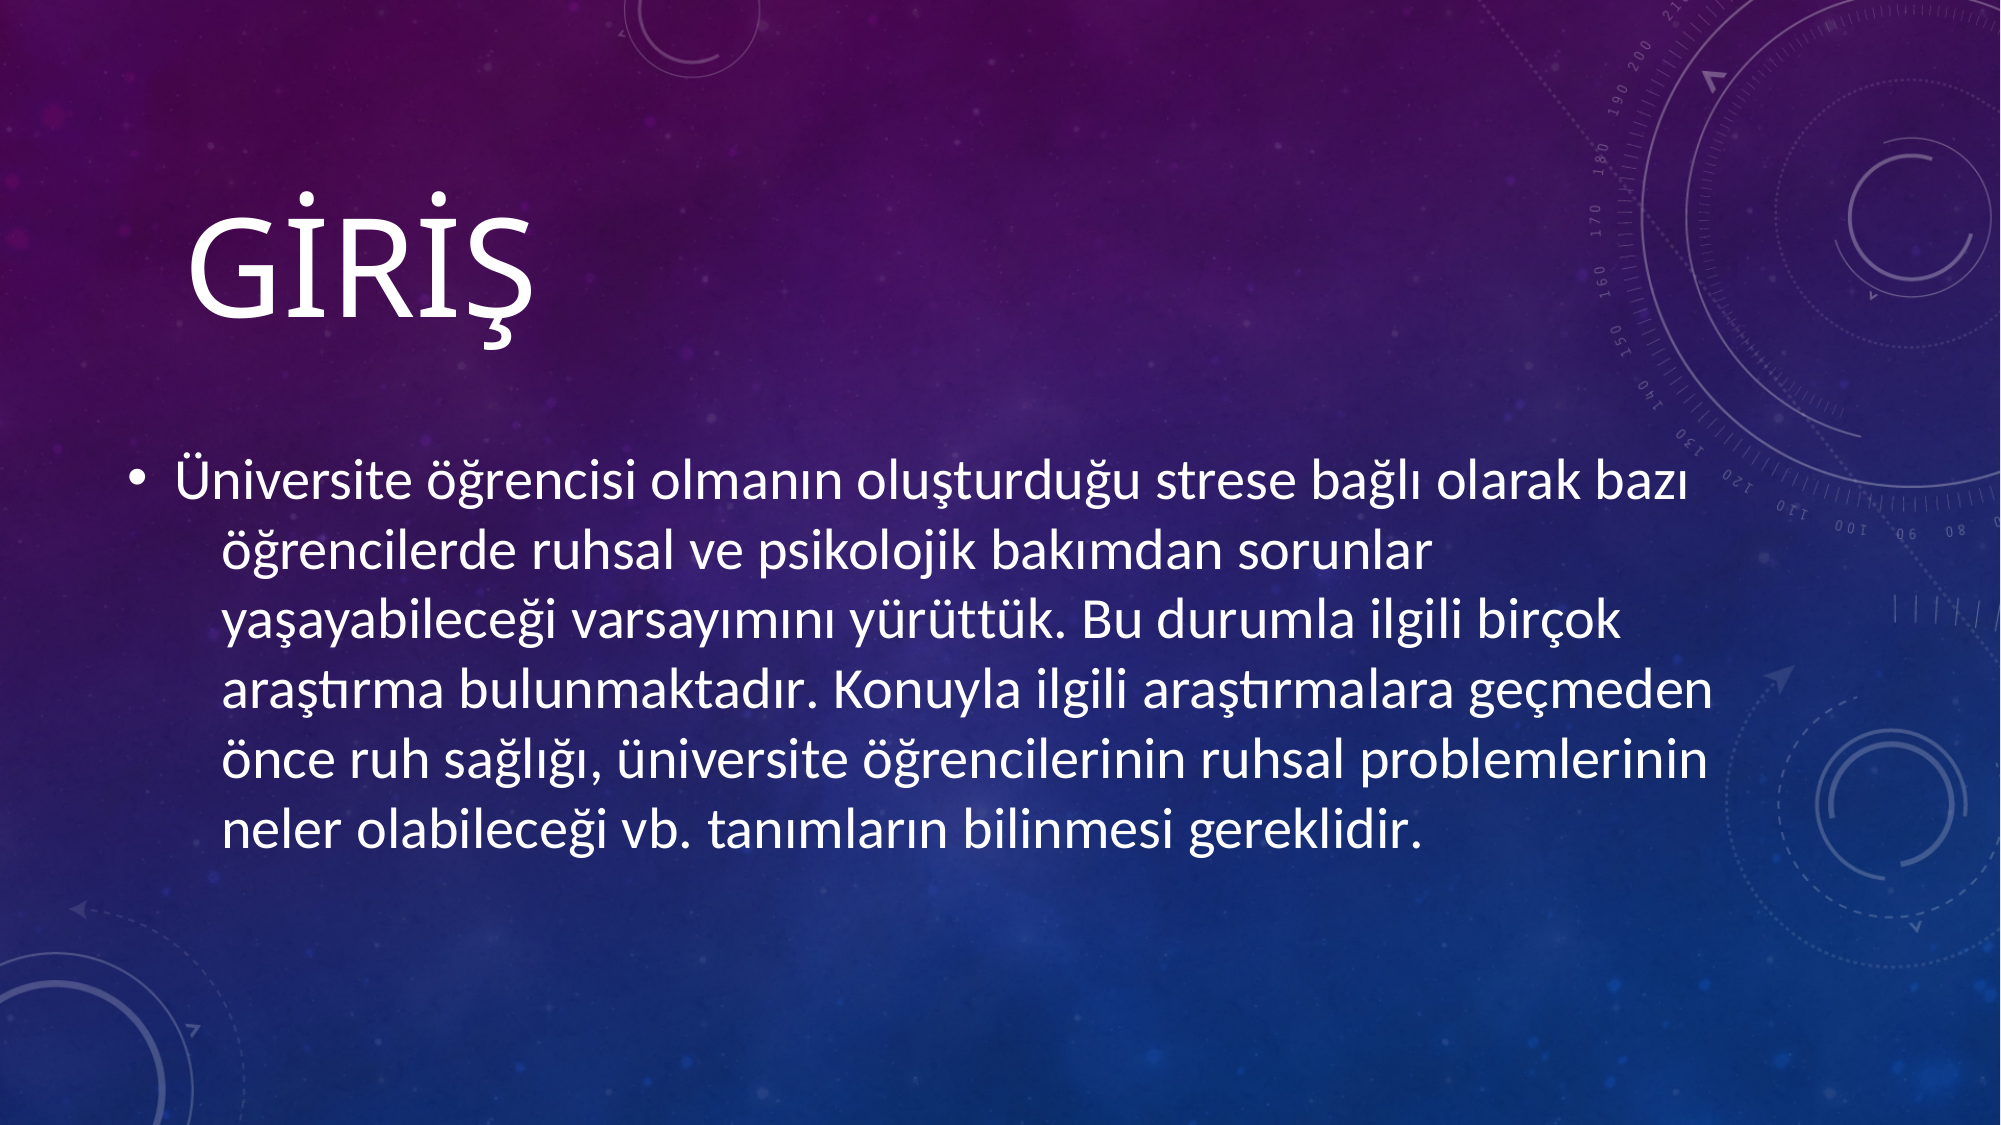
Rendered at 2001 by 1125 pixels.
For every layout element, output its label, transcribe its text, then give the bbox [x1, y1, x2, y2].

title GİRİŞ [169, 143, 1832, 383]
list Üniversite öğrencisi olmanın oluşturduğu strese bağlı olarak bazı öğrencilerde ruhsal ve psikolojik bakımdan sorunlar yaşayabileceği varsayımını yürüttük. Bu durumla ilgili birçok araştırma bulunmaktadır. Konuyla ilgili araştırmalara geçmeden önce ruh sağlığı, üniversite öğrencilerinin ruhsal problemlerinin neler olabileceği vb. tanımların bilinmesi gereklidir. [112, 351, 1775, 950]
